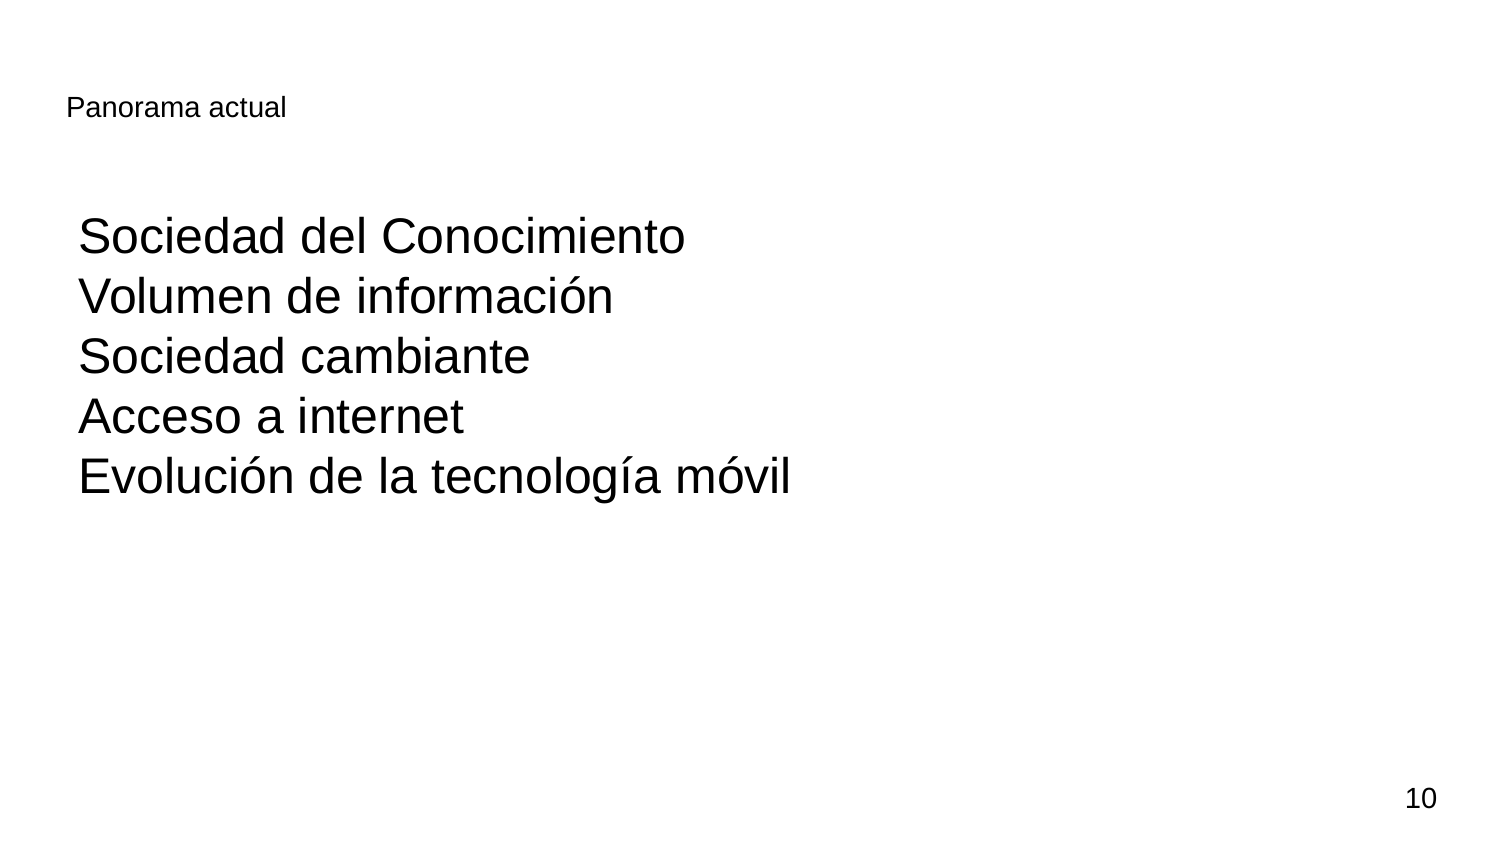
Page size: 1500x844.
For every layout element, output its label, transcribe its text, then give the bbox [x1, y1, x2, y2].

title Panorama actual [51, 72, 1449, 167]
list Sociedad del Conocimiento Volumen de información Sociedad cambiante Acceso a internet Evolución de la tecnología móvil [51, 189, 1449, 750]
slide_number <número> [1389, 764, 1480, 830]
